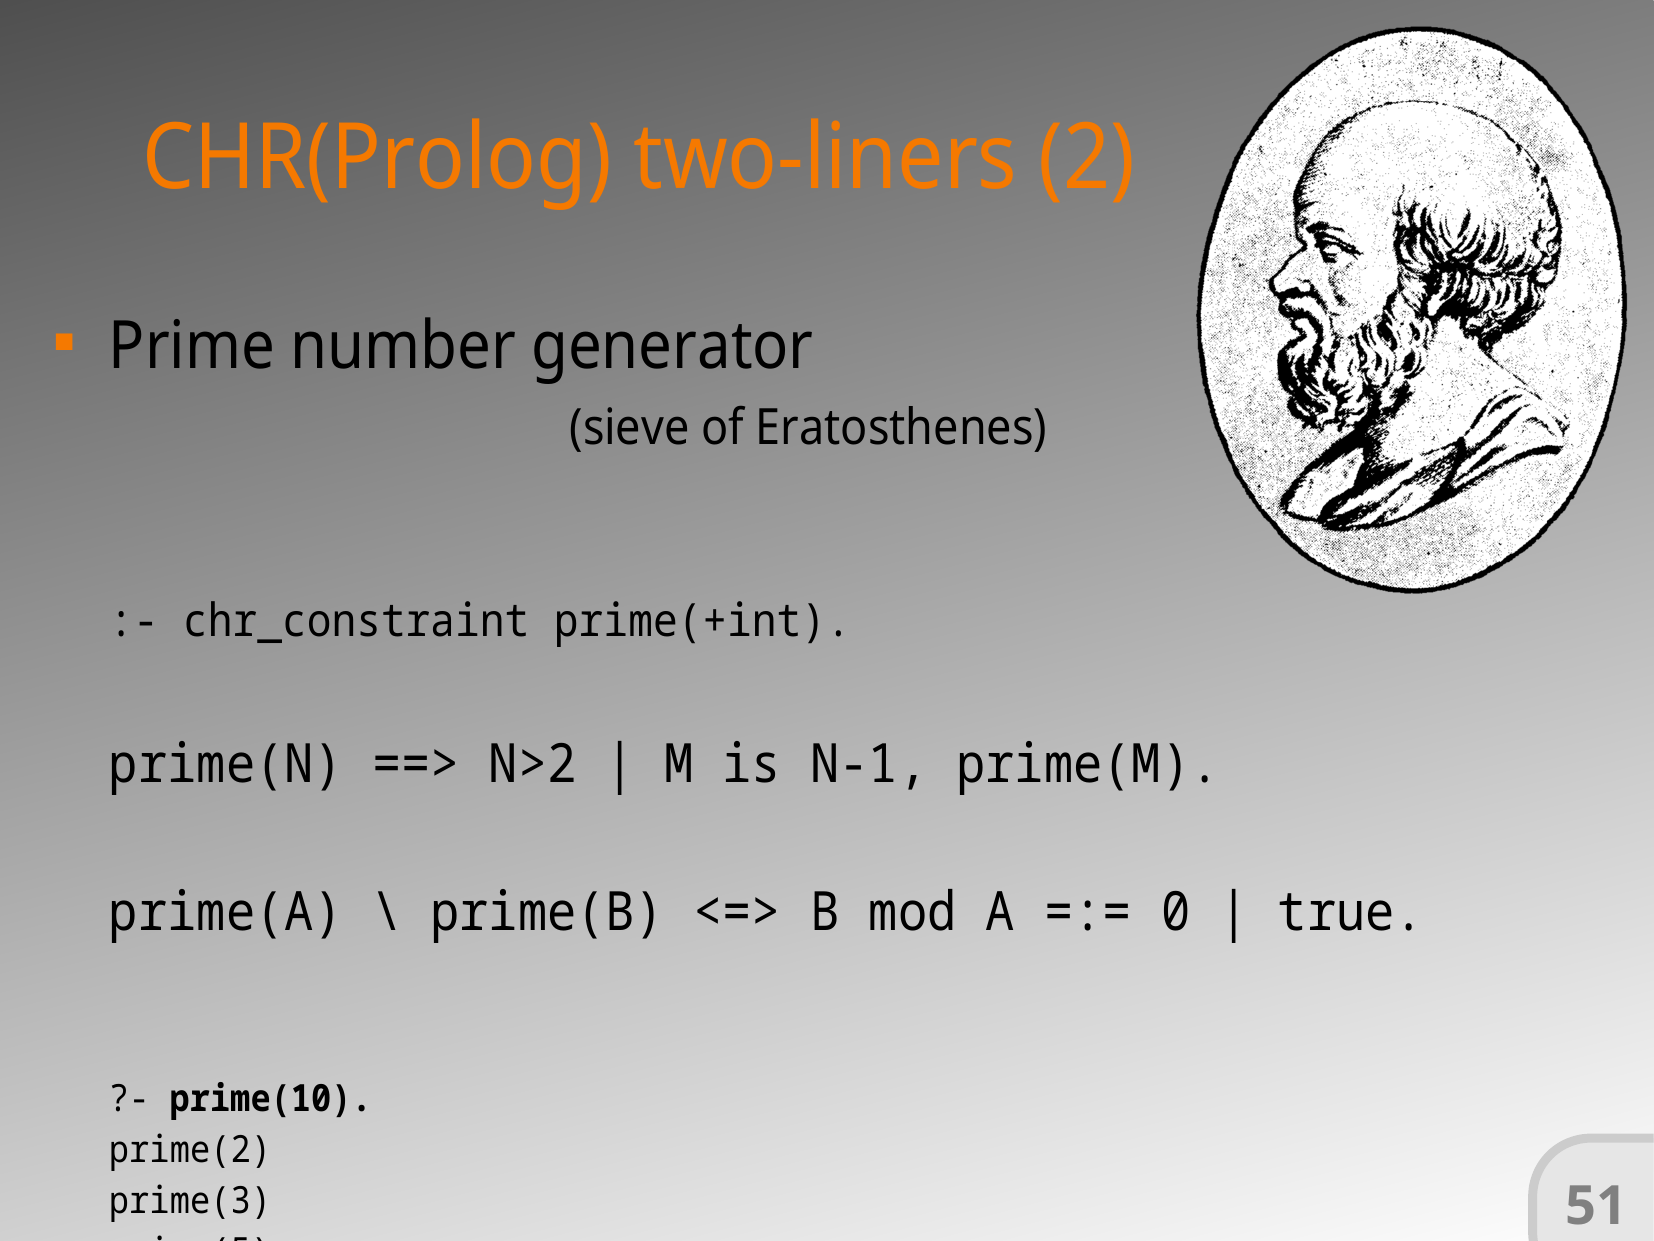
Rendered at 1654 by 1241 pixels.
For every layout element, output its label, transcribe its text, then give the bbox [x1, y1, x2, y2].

picture [1187, 18, 1638, 604]
list Prime number generator (sieve of Eratosthenes) :- chr_constraint prime(+int). prime(N) ==> N>2 | M is N-1, prime(M). prime(A) \ prime(B) <=> B mod A =:= 0 | true. ?- prime(10). prime(2) prime(3) prime(5) prime(7) [38, 297, 1470, 1190]
title CHR(Prolog) two-liners (2) [18, 49, 1187, 257]
